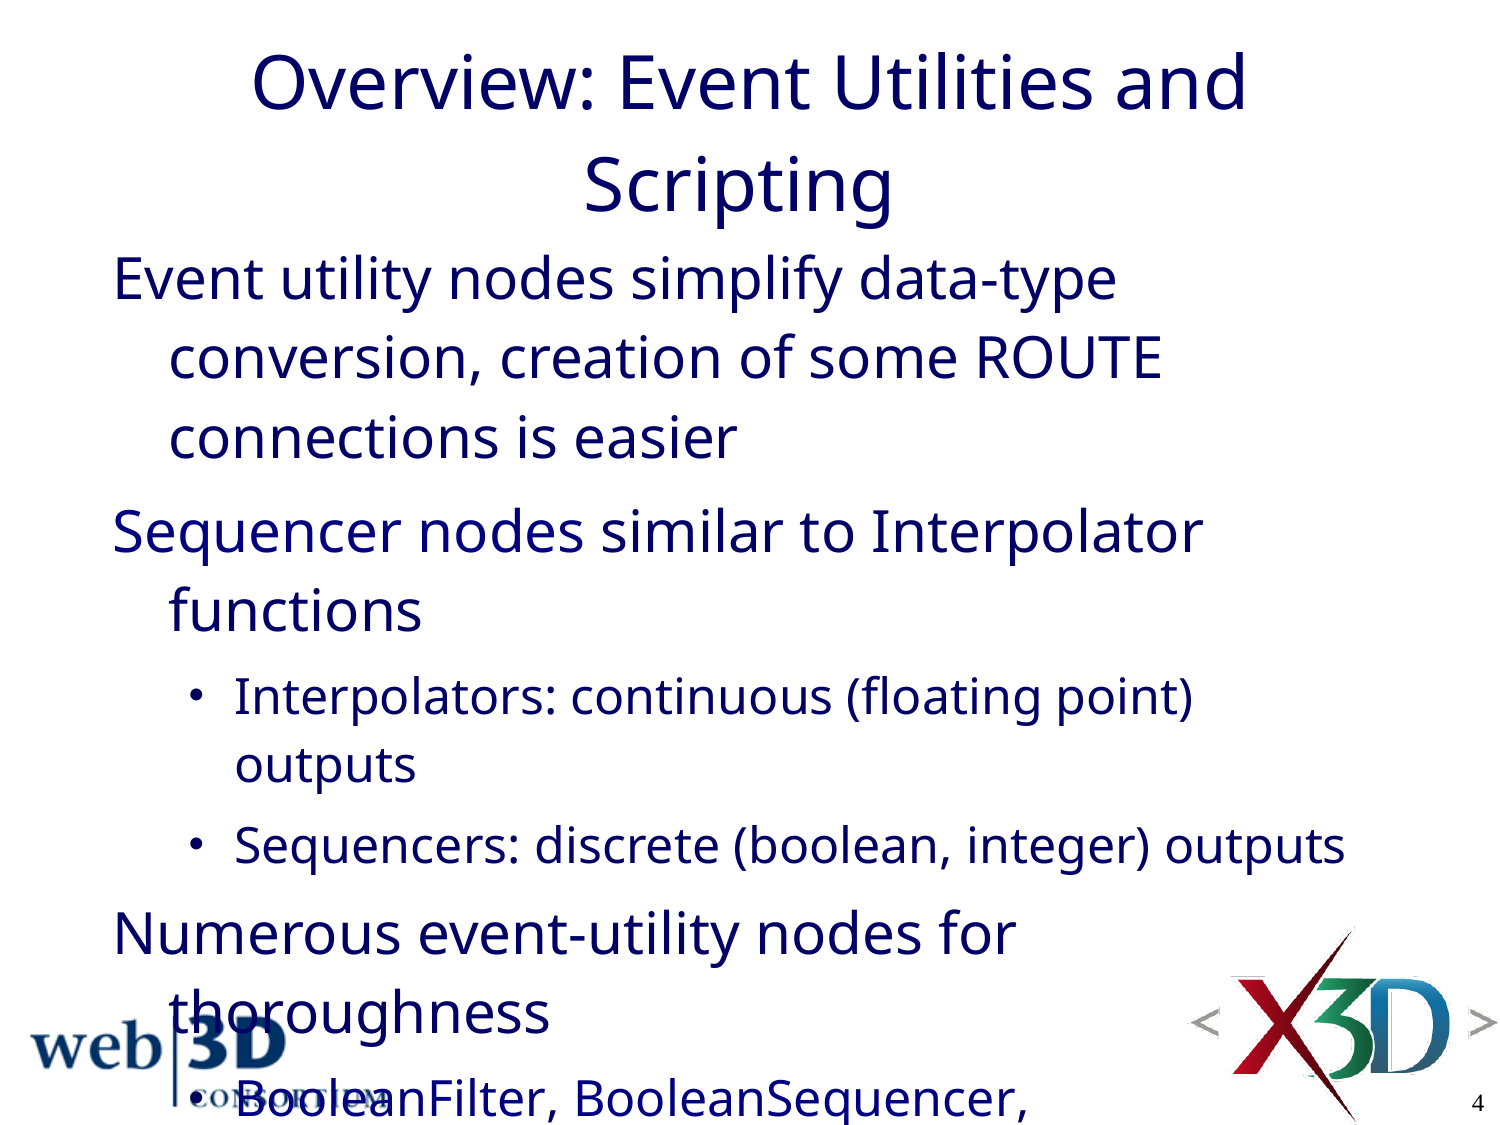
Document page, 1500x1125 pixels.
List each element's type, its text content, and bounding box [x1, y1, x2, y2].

picture [1187, 926, 1500, 1125]
picture [12, 998, 413, 1118]
picture [400, 998, 413, 1006]
list Event utility nodes simplify data-type conversion, creation of some ROUTE connections is easier Sequencer nodes similar to Interpolator functions Interpolators: continuous (floating point) outputs Sequencers: discrete (boolean, integer) outputs Numerous event-utility nodes for thoroughness BooleanFilter, BooleanSequencer, BooleanToggle, BooleanTrigger IntegerSequencer, IntegerTrigger, TimeTrigger Script node encapsulates ECMAScript, Java code [112, 237, 1388, 986]
title Overview: Event Utilities and Scripting [112, 37, 1388, 226]
